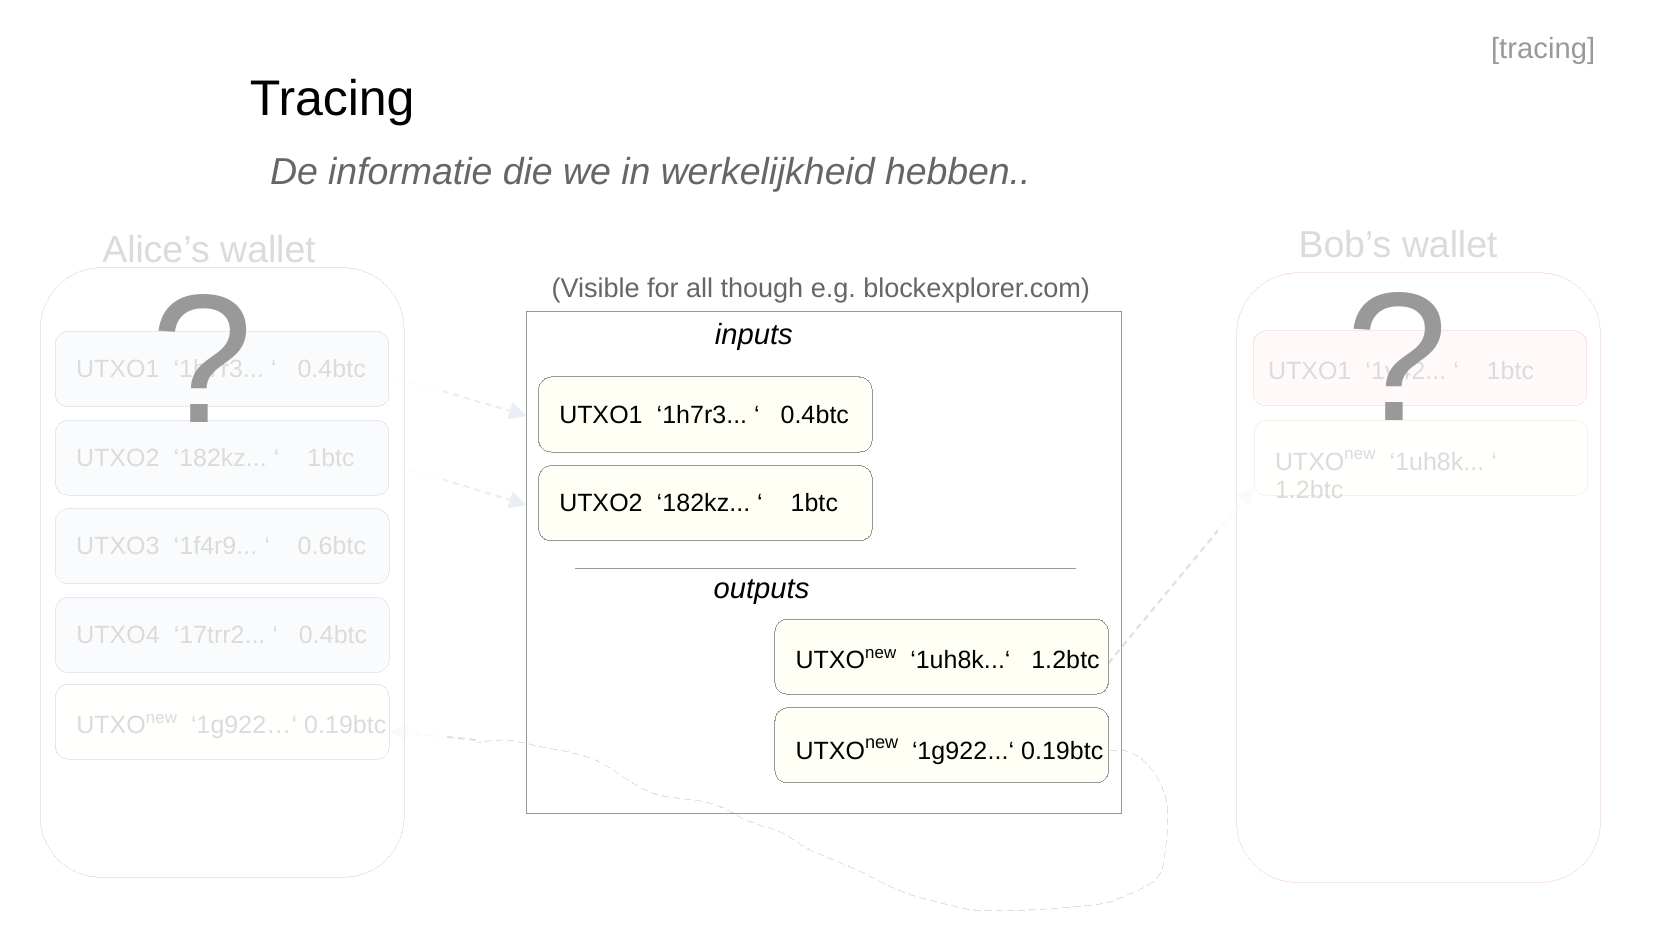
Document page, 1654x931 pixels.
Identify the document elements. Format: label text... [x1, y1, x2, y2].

text_box UTXOnew ‘1uh8k...‘ 1.2btc [780, 635, 1122, 723]
text_box De informatie die we in werkelijkheid hebben.. [255, 143, 1152, 250]
text_box UTXOnew ‘1g922...‘ 0.19btc [780, 723, 1122, 802]
text_box [37, 183, 443, 915]
text_box UTXO1 ‘1h7r3... ‘ 0.4btc [544, 392, 867, 464]
text_box UTXO2 ‘182kz... ‘ 1btc [544, 481, 867, 553]
text_box outputs [698, 564, 932, 619]
text_box [526, 311, 1122, 814]
text_box [tracing] [1476, 25, 1623, 77]
text_box Tracing [234, 62, 795, 183]
text_box ? [136, 249, 293, 469]
text_box [1218, 186, 1625, 918]
text_box ? [1331, 247, 1489, 468]
text_box inputs [700, 310, 933, 365]
text_box (Visible for all though e.g. blockexplorer.com) [536, 265, 1110, 312]
